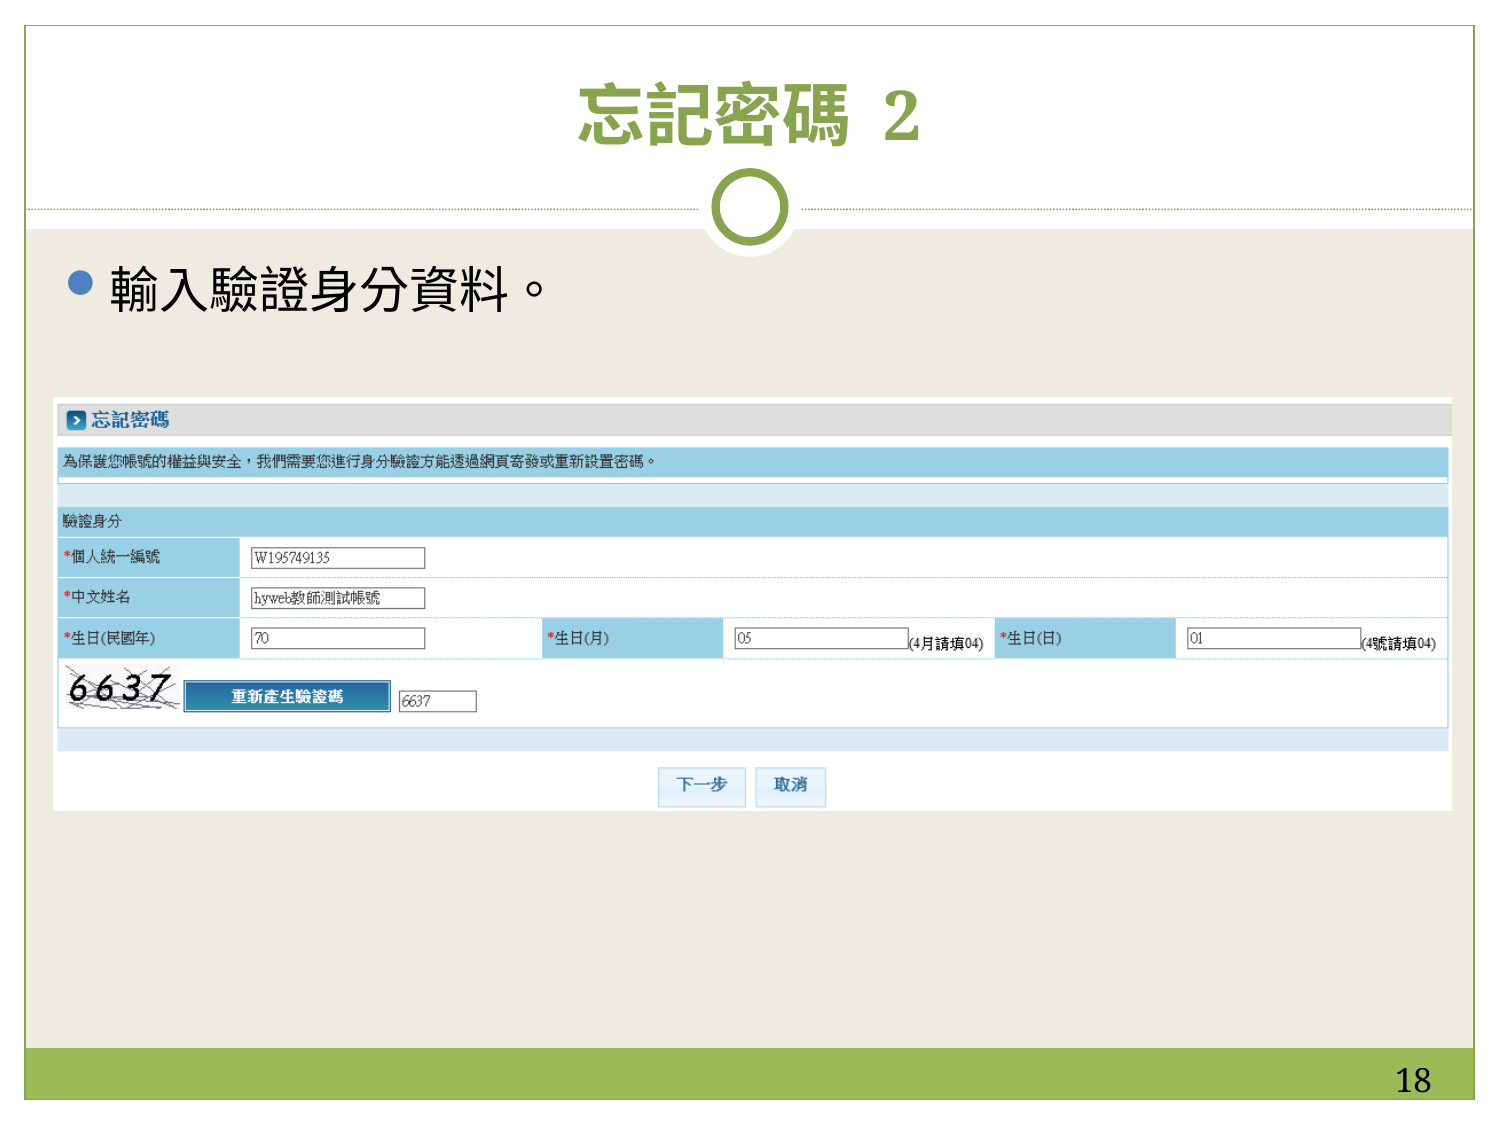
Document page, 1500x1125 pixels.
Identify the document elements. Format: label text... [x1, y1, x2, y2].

title 忘記密碼 2 [49, 37, 1450, 162]
picture [53, 397, 1452, 811]
list 輸入驗證身分資料。 [49, 250, 1445, 1001]
text_box [1376, 1045, 1452, 1118]
